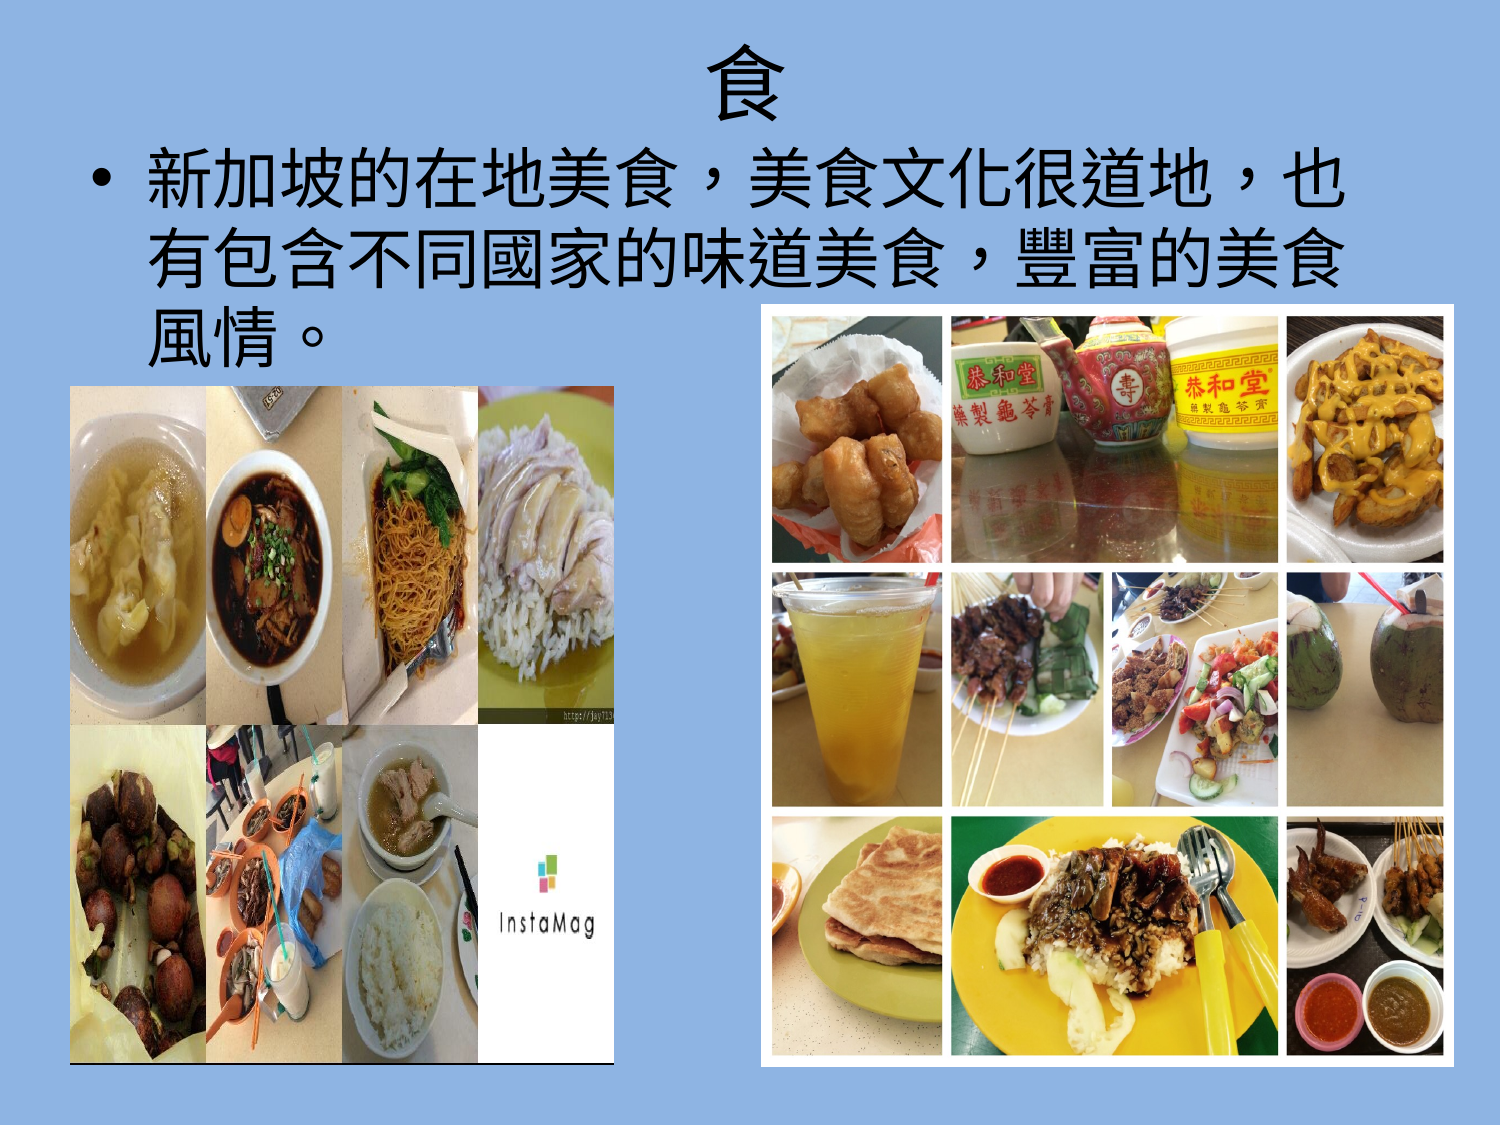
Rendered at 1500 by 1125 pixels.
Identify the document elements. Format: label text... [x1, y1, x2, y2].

list 新加坡的在地美食，美食文化很道地，也有包含不同國家的味道美食，豐富的美食風情。 [75, 128, 1425, 1005]
title 食 [70, 23, 1421, 141]
picture [70, 386, 614, 1065]
picture [761, 304, 1454, 1067]
